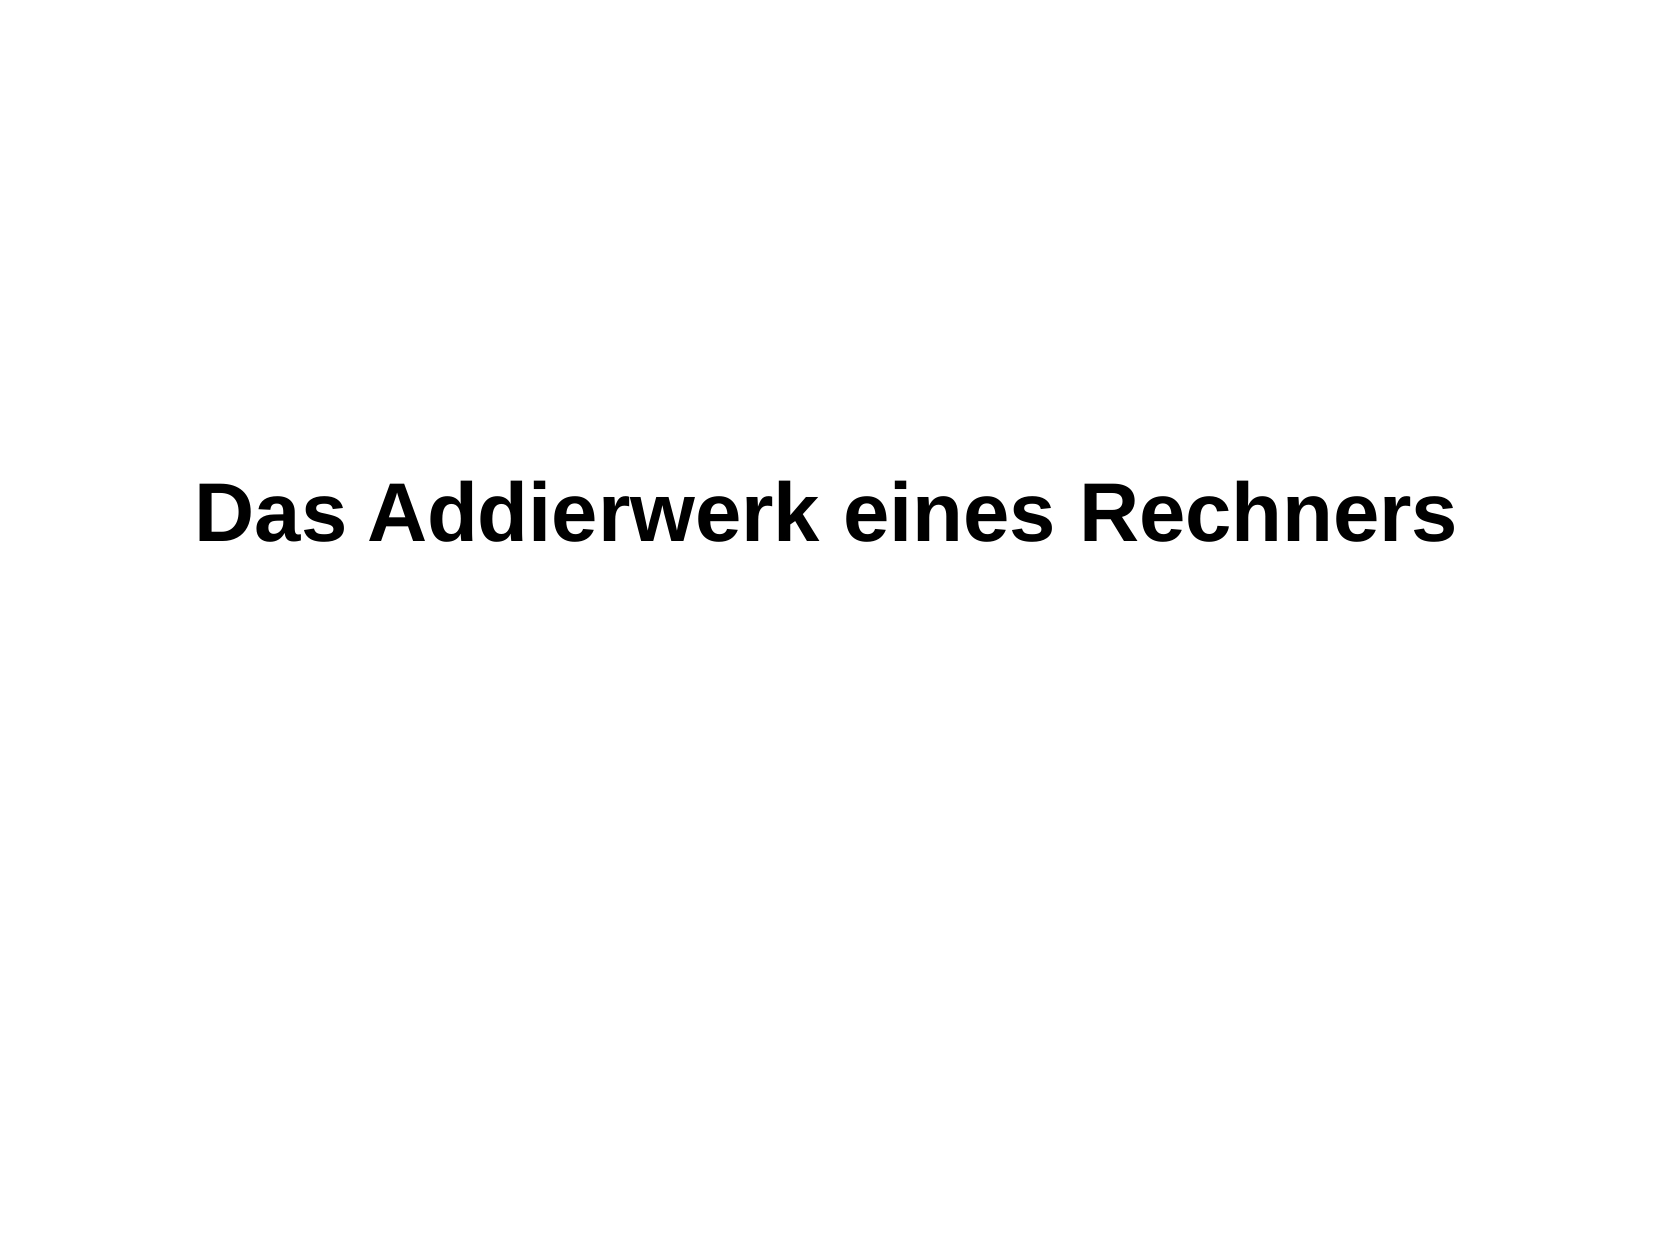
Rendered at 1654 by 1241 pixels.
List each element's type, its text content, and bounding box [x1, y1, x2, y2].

title Das Addierwerk eines Rechners [82, 417, 1571, 610]
